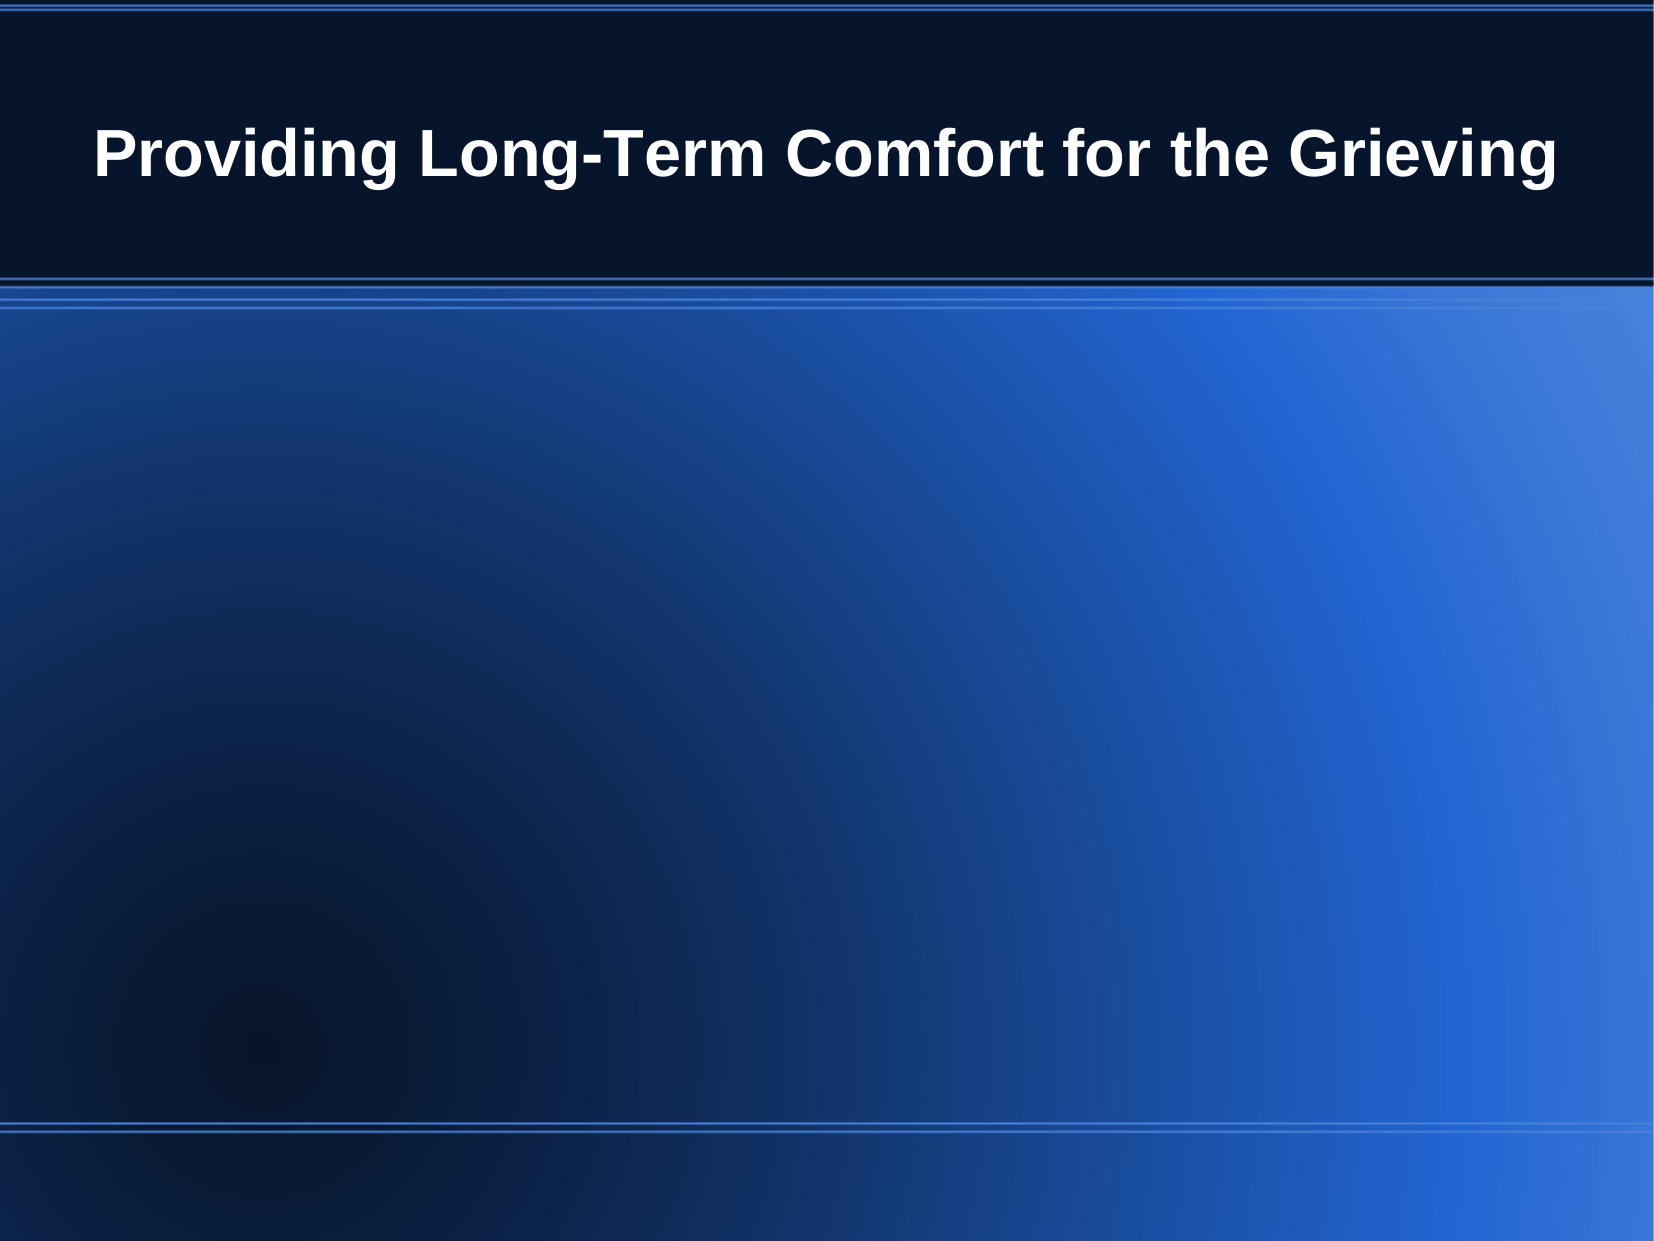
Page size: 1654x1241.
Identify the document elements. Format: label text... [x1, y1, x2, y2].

title Providing Long-Term Comfort for the Grieving [82, 49, 1571, 257]
picture [0, 0, 1654, 1241]
